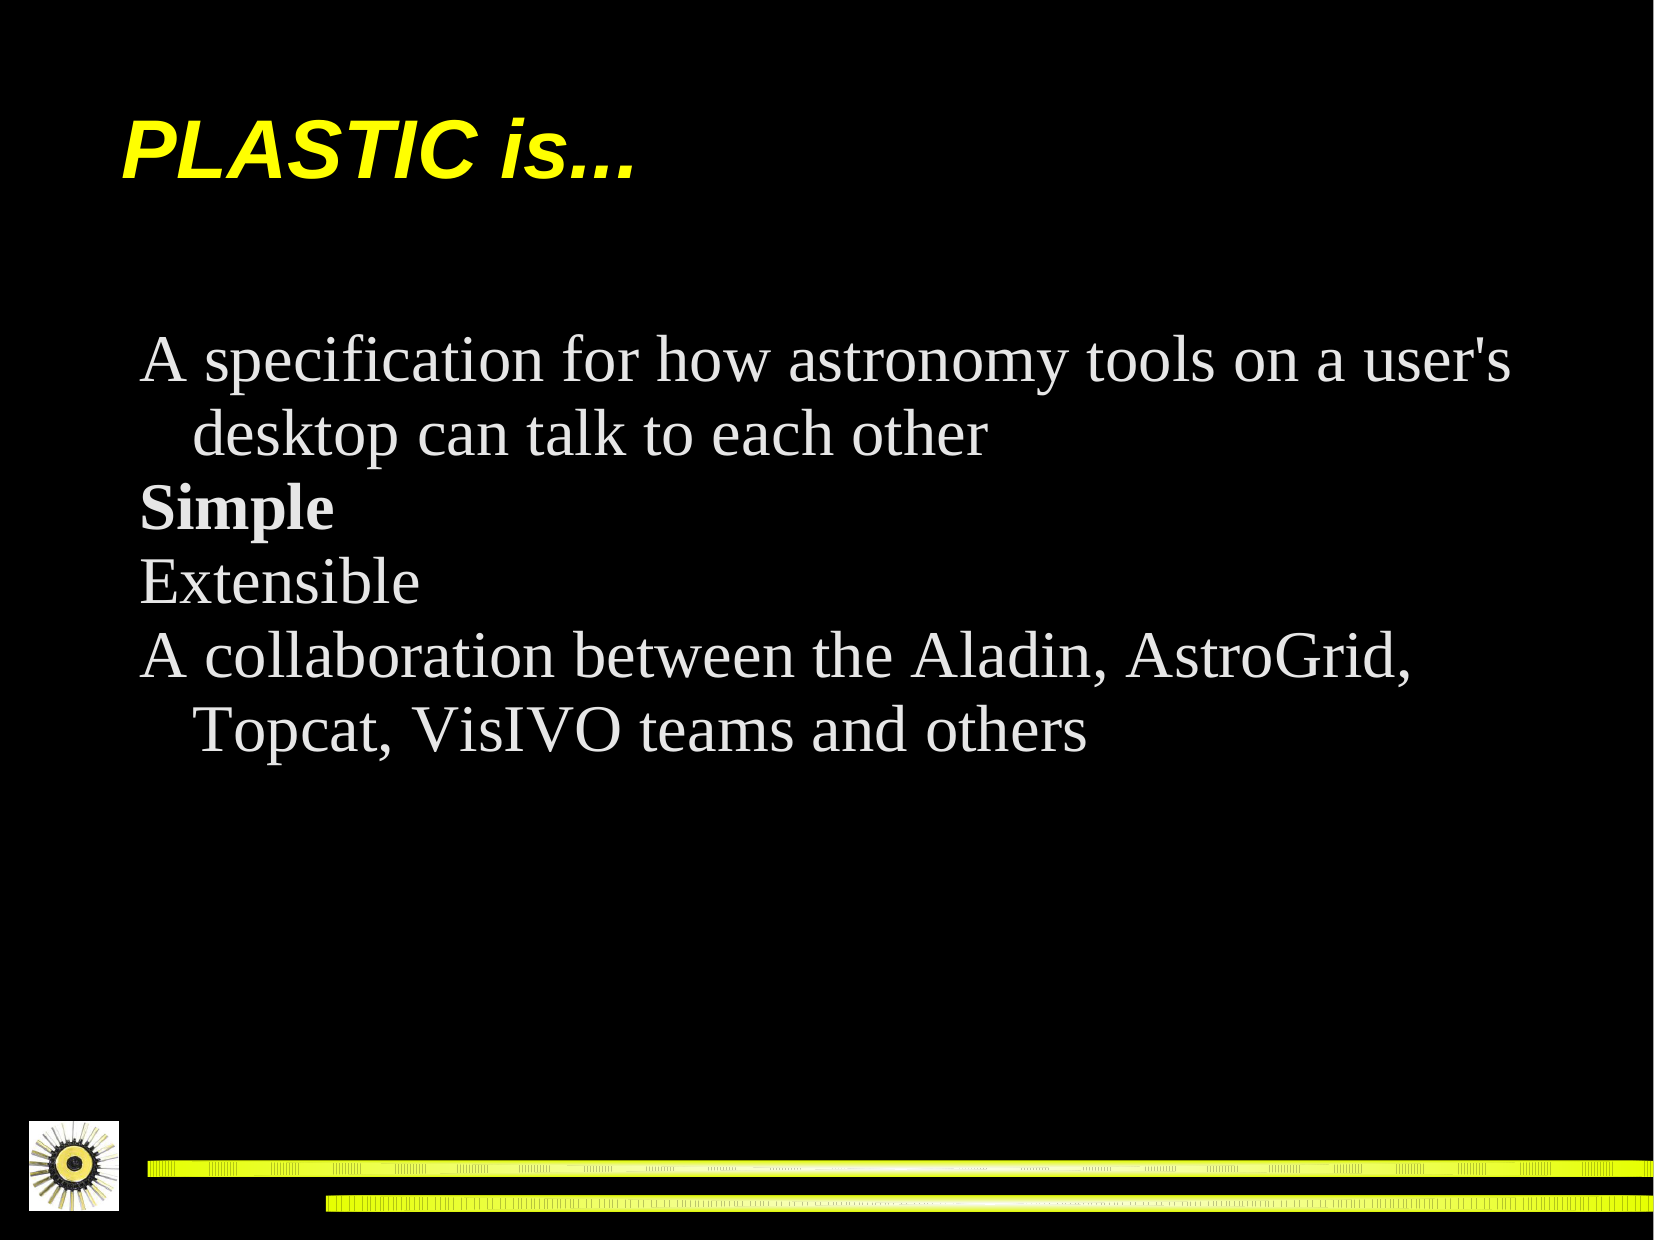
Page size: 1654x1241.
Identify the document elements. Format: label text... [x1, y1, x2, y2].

picture [29, 1121, 119, 1211]
title PLASTIC is... [121, 46, 1534, 254]
list A specification for how astronomy tools on a user's desktop can talk to each other Simple Extensible A collaboration between the Aladin, AstroGrid, Topcat, VisIVO teams and others [121, 322, 1561, 1133]
